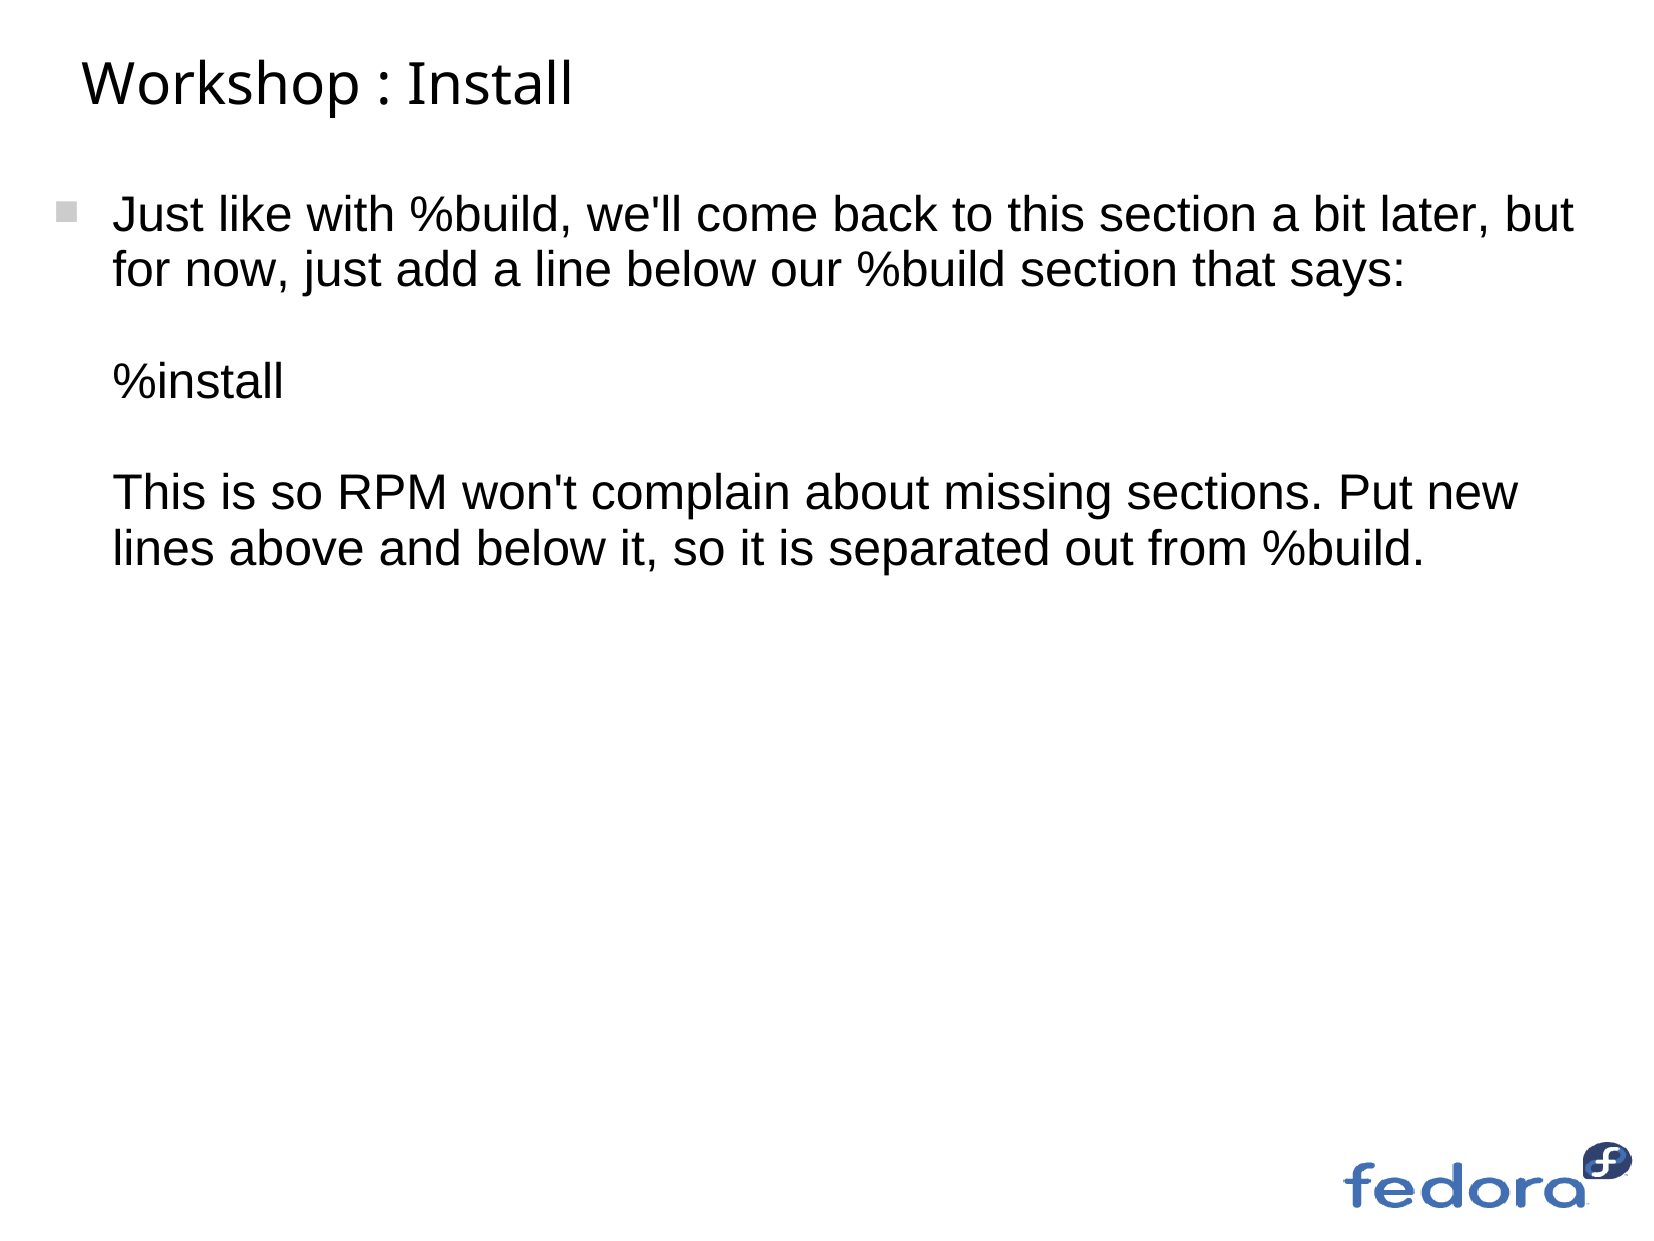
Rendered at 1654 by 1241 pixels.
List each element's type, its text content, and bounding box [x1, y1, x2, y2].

picture [1332, 1124, 1651, 1227]
title Workshop : Install [81, 23, 1513, 114]
list Just like with %build, we'll come back to this section a bit later, but for now, just add a line below our %build section that says: %install This is so RPM won't complain about missing sections. Put new lines above and below it, so it is separated out from %build. [0, 114, 1625, 1023]
